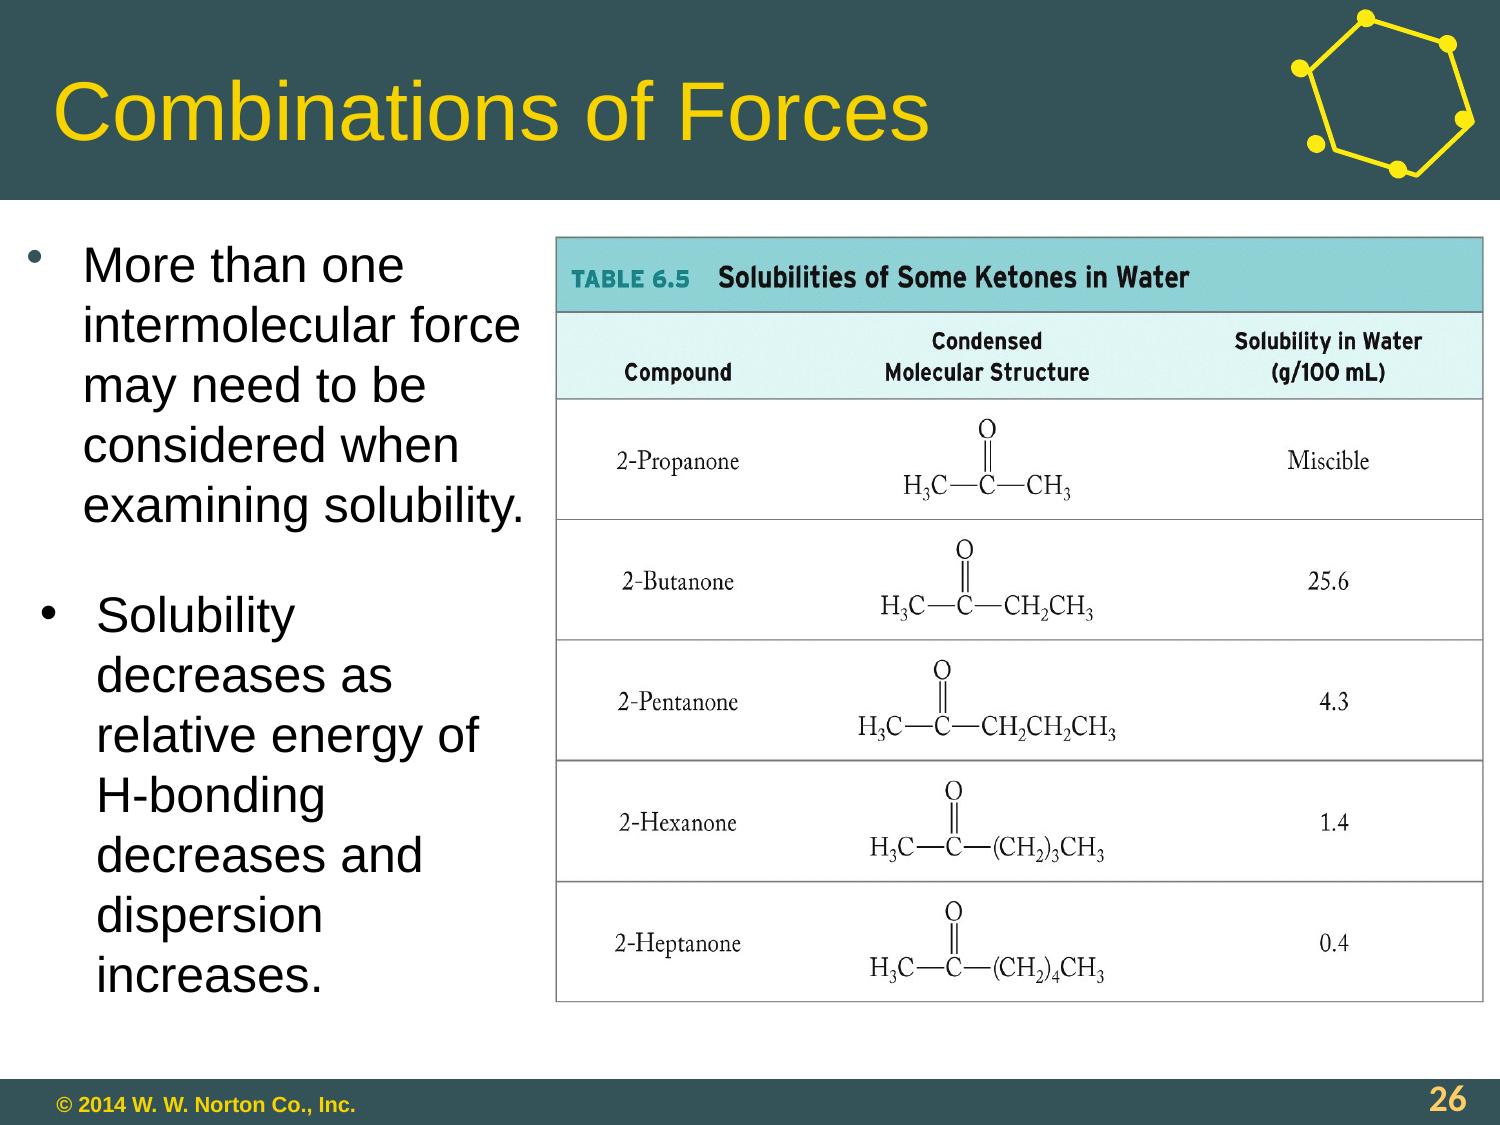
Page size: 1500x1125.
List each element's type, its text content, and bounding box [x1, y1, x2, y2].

list More than one intermolecular force may need to be considered when examining solubility. [11, 224, 549, 638]
title Combinations of Forces [37, 19, 1118, 195]
picture [549, 224, 1488, 1013]
text_box Solubility decreases as relative energy of H-bonding decreases and dispersion increases. [24, 574, 549, 1010]
slide_number <number> [1412, 1074, 1482, 1119]
